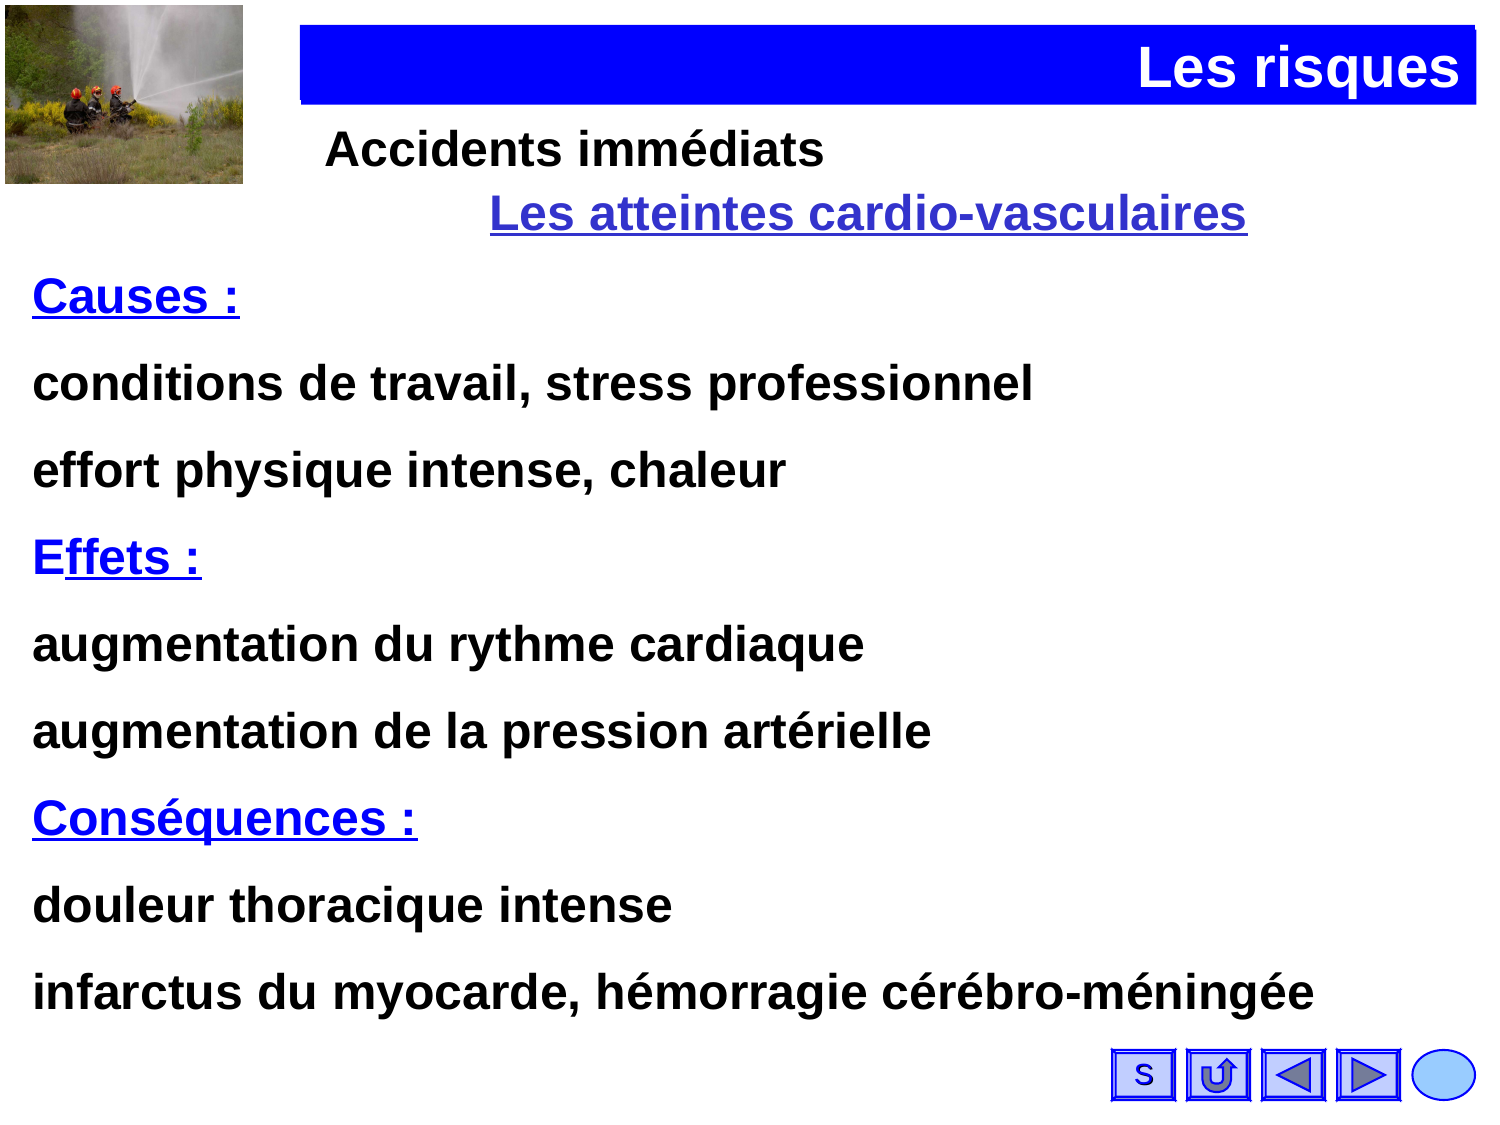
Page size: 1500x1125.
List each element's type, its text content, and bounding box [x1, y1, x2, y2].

text_box [1412, 1049, 1476, 1101]
picture [5, 5, 243, 184]
text_box Les atteintes cardio-vasculaires [474, 177, 1264, 249]
text_box Causes : conditions de travail, stress professionnel effort physique intense, chaleur Effets : augmentation du rythme cardiaque augmentation de la pression artérielle Conséquences : douleur thoracique intense infarctus du myocarde, hémorragie cérébro-méningée [17, 260, 1331, 1028]
text_box Les risques [301, 29, 1477, 105]
text_box Accidents immédiats [324, 120, 855, 178]
